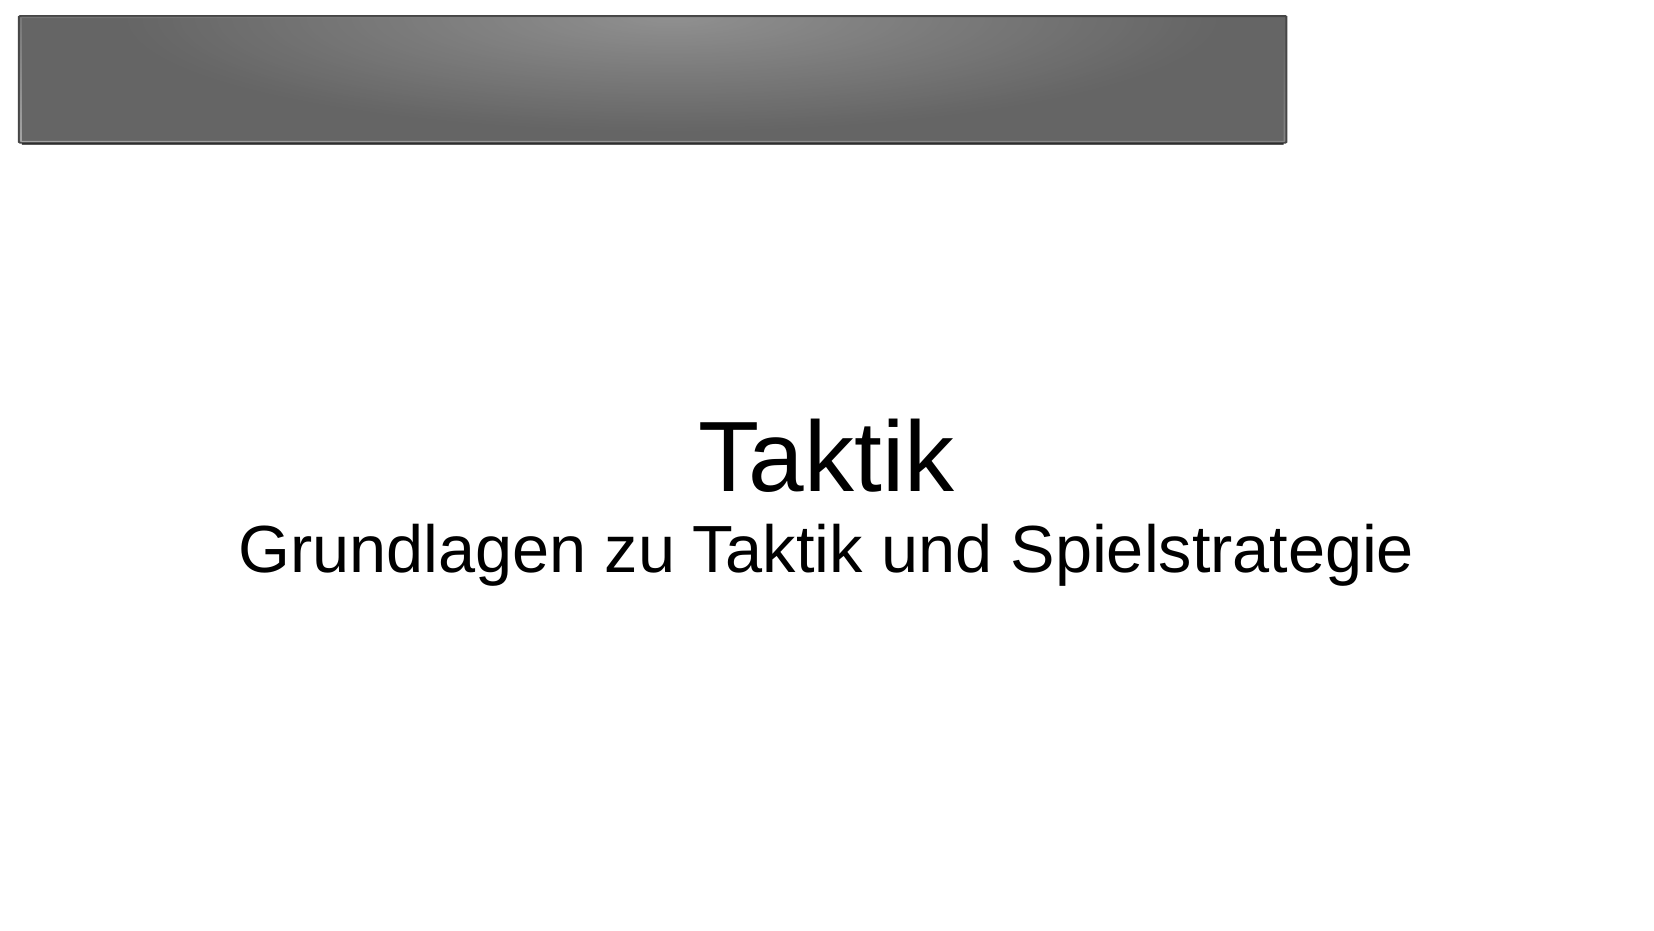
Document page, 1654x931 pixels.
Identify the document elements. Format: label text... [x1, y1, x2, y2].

subtitle Taktik Grundlagen zu Taktik und Spielstrategie [82, 224, 1571, 764]
